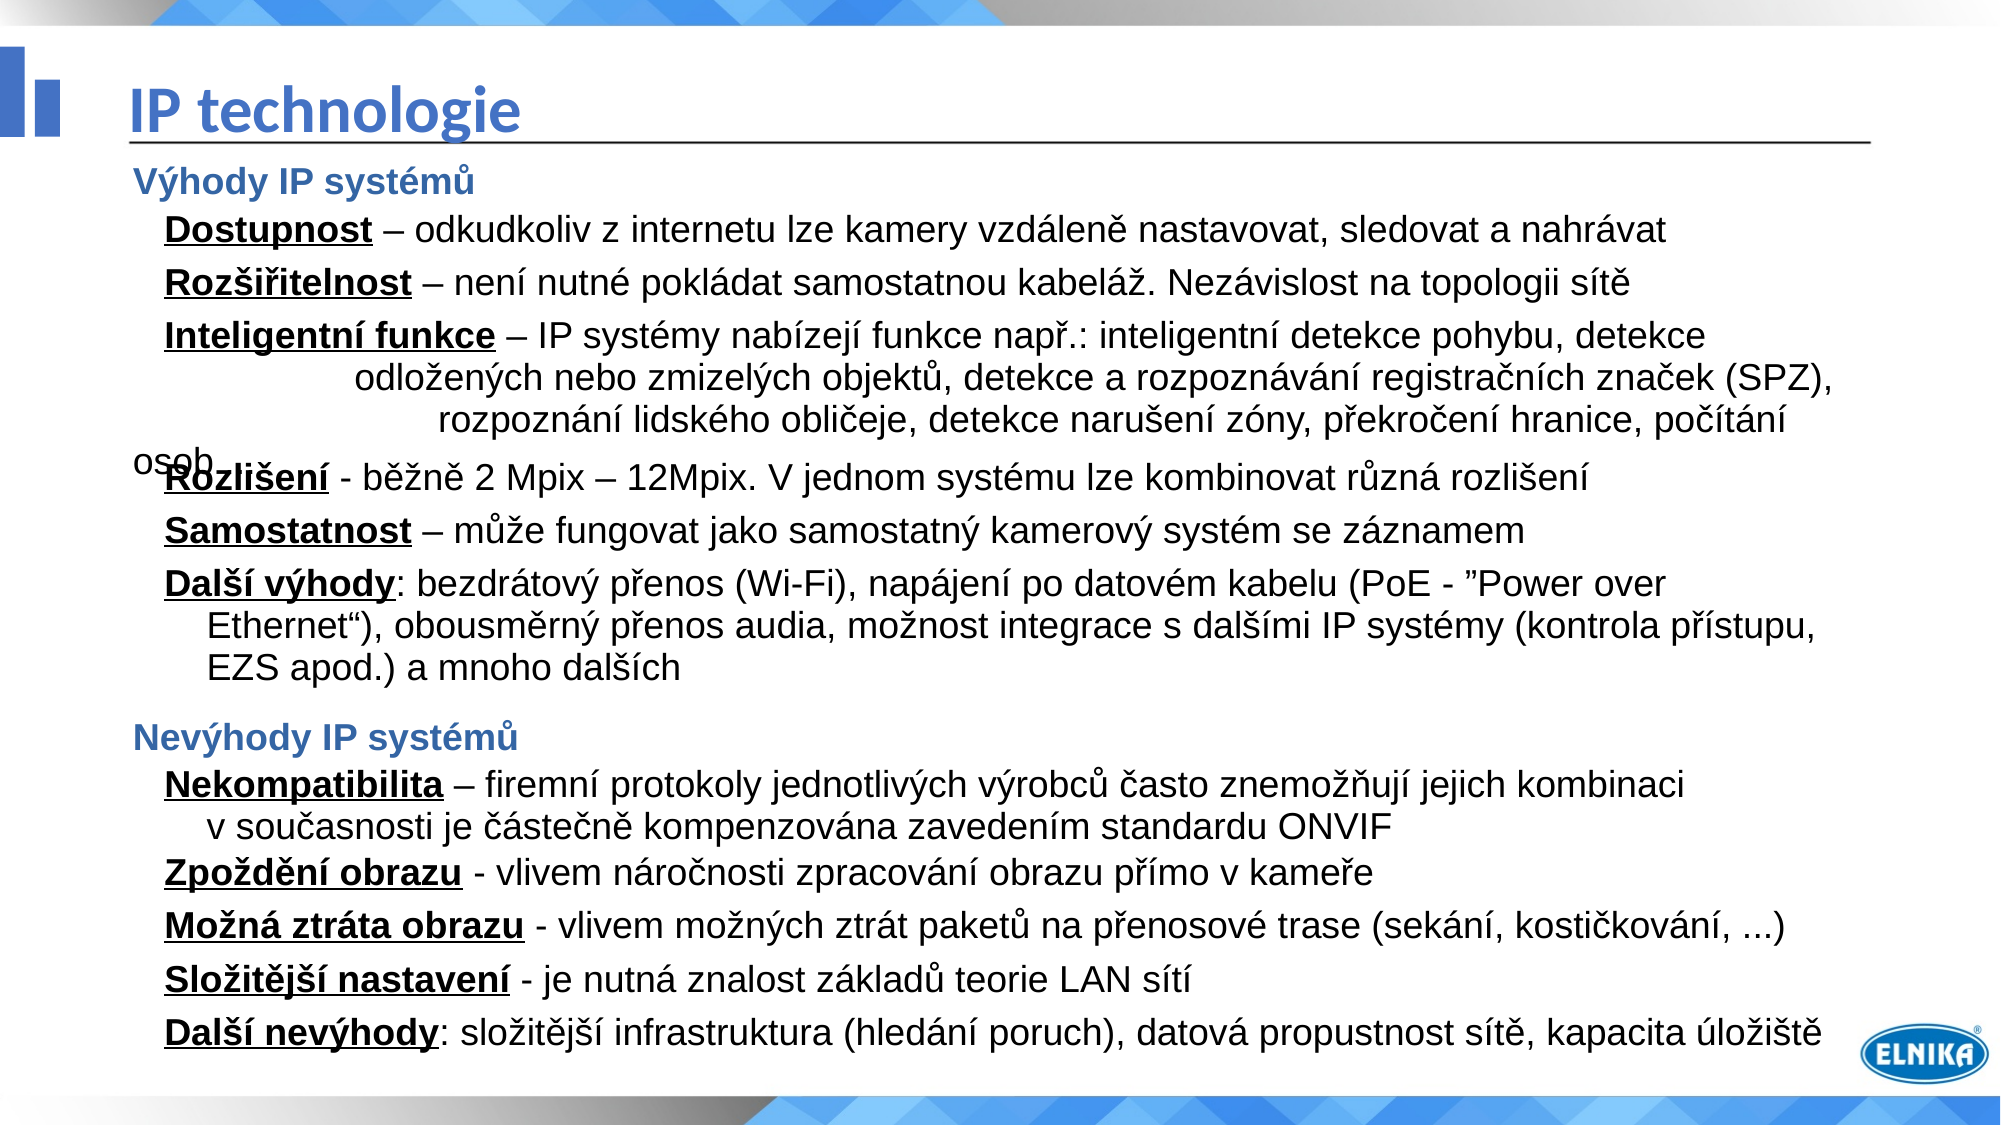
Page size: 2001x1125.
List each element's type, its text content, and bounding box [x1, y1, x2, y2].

text_box Nevýhody IP systémů [118, 708, 1890, 755]
text_box Samostatnost – může fungovat jako samostatný kamerový systém se záznamem [118, 501, 1890, 555]
text_box Složitější nastavení - je nutná znalost základů teorie LAN sítí [118, 950, 1890, 1003]
text_box Možná ztráta obrazu - vlivem možných ztrát paketů na přenosové trase (sekání, kostičkování, ...) [118, 897, 1890, 950]
picture [0, 0, 2001, 1125]
text_box Inteligentní funkce – IP systémy nabízejí funkce např.: inteligentní detekce pohybu, detekce odložených nebo zmizelých objektů, detekce a rozpoznávání registračních značek (SPZ), rozpoznání lidského obličeje, detekce narušení zóny, překročení hranice, počítání osob ... [118, 307, 1890, 448]
text_box IP technologie [78, 58, 1152, 154]
text_box Další nevýhody: složitější infrastruktura (hledání poruch), datová propustnost sítě, kapacita úložiště [118, 1003, 1890, 1103]
text_box Další výhody: bezdrátový přenos (Wi-Fi), napájení po datovém kabelu (PoE - ”Power over Ethernet“), obousměrný přenos audia, možnost integrace s dalšími IP systémy (kontrola přístupu, EZS apod.) a mnoho dalších [118, 555, 1890, 697]
text_box Rozlišení - běžně 2 Mpix – 12Mpix. V jednom systému lze kombinovat různá rozlišení [118, 448, 1890, 501]
text_box Výhody IP systémů [118, 153, 1890, 225]
text_box Nekompatibilita – firemní protokoly jednotlivých výrobců často znemožňují jejich kombinaci v současnosti je částečně kompenzována zavedením standardu ONVIF [118, 755, 1890, 844]
text_box Zpoždění obrazu - vlivem náročnosti zpracování obrazu přímo v kameře [118, 844, 1890, 897]
text_box Dostupnost – odkudkoliv z internetu lze kamery vzdáleně nastavovat, sledovat a nahrávat [118, 225, 1890, 253]
text_box Rozšiřitelnost – není nutné pokládat samostatnou kabeláž. Nezávislost na topologii sítě [118, 253, 1890, 307]
